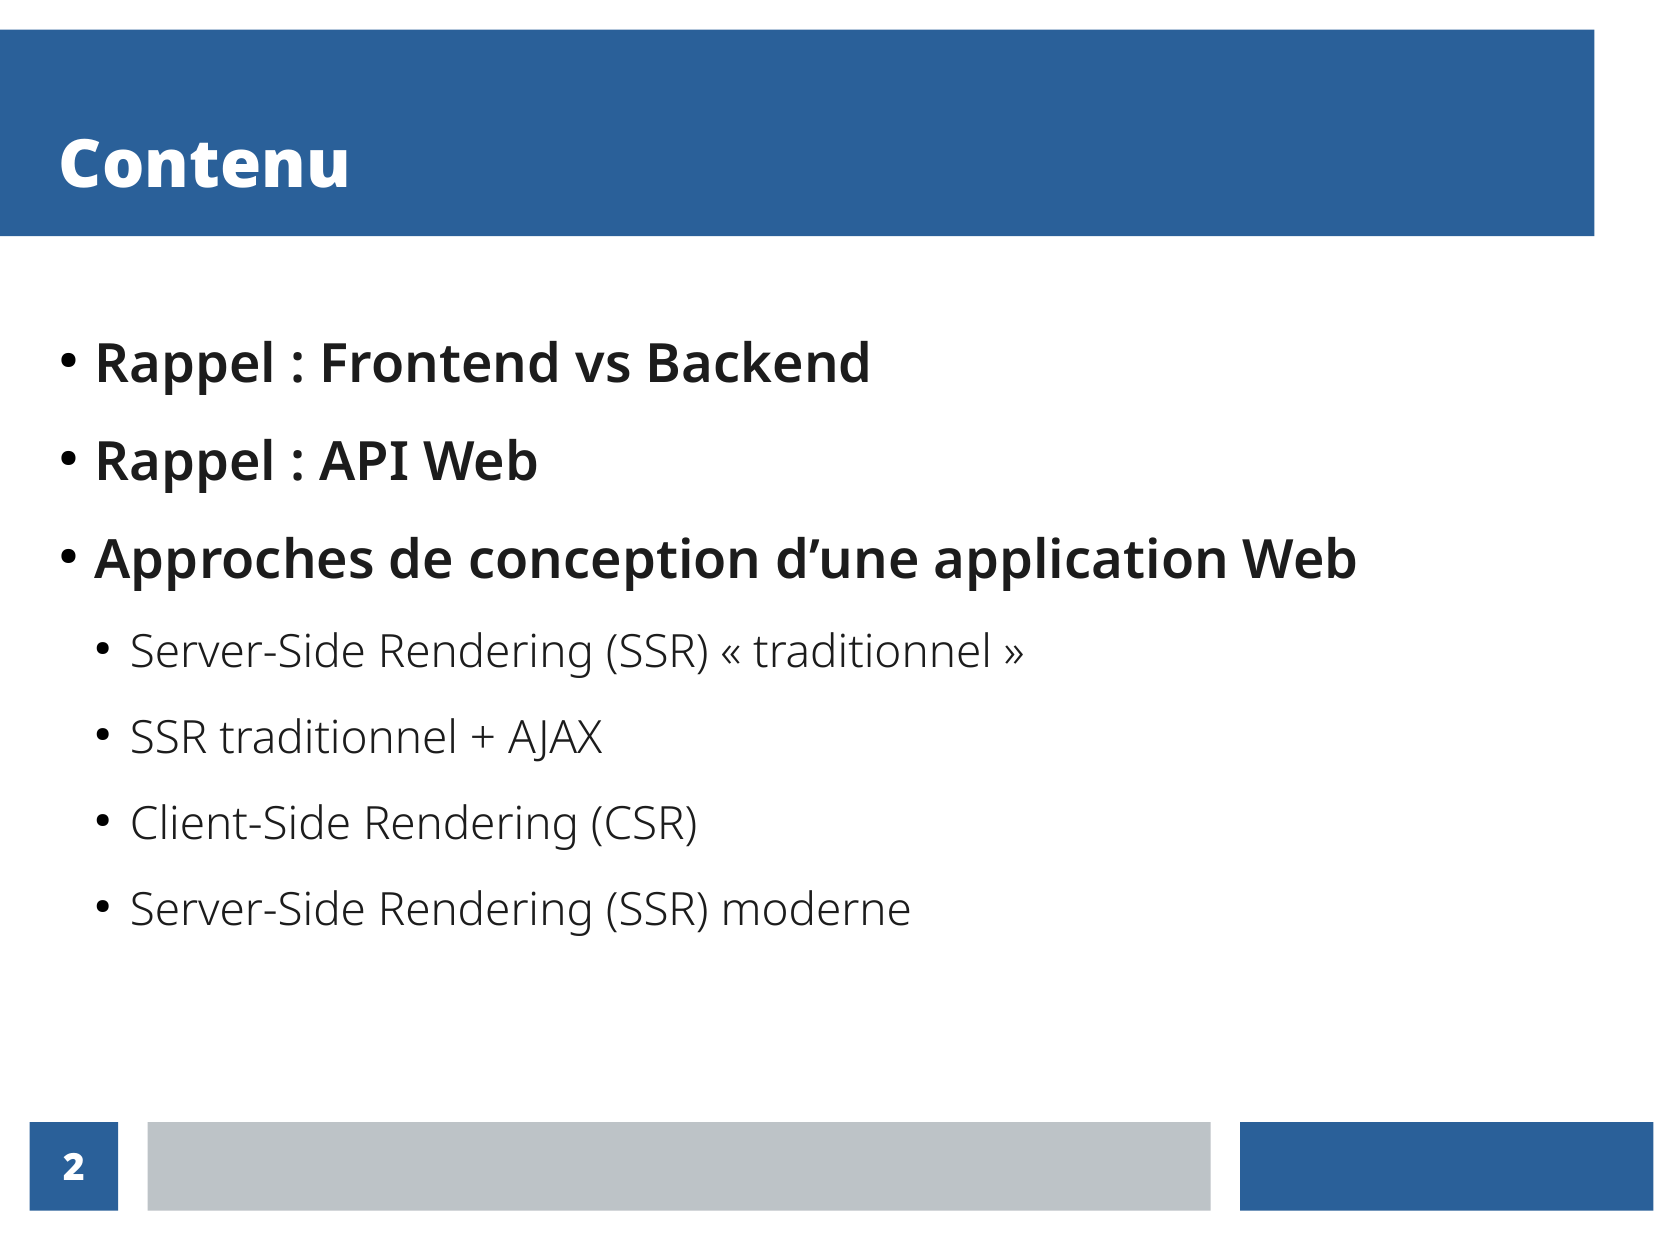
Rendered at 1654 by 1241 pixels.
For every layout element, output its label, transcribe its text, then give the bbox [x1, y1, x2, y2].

title Contenu [59, 59, 1595, 207]
list Rappel : Frontend vs Backend Rappel : API Web Approches de conception d’une application Web Server-Side Rendering (SSR) « traditionnel » SSR traditionnel + AJAX Client-Side Rendering (CSR) Server-Side Rendering (SSR) moderne [59, 324, 1565, 1093]
